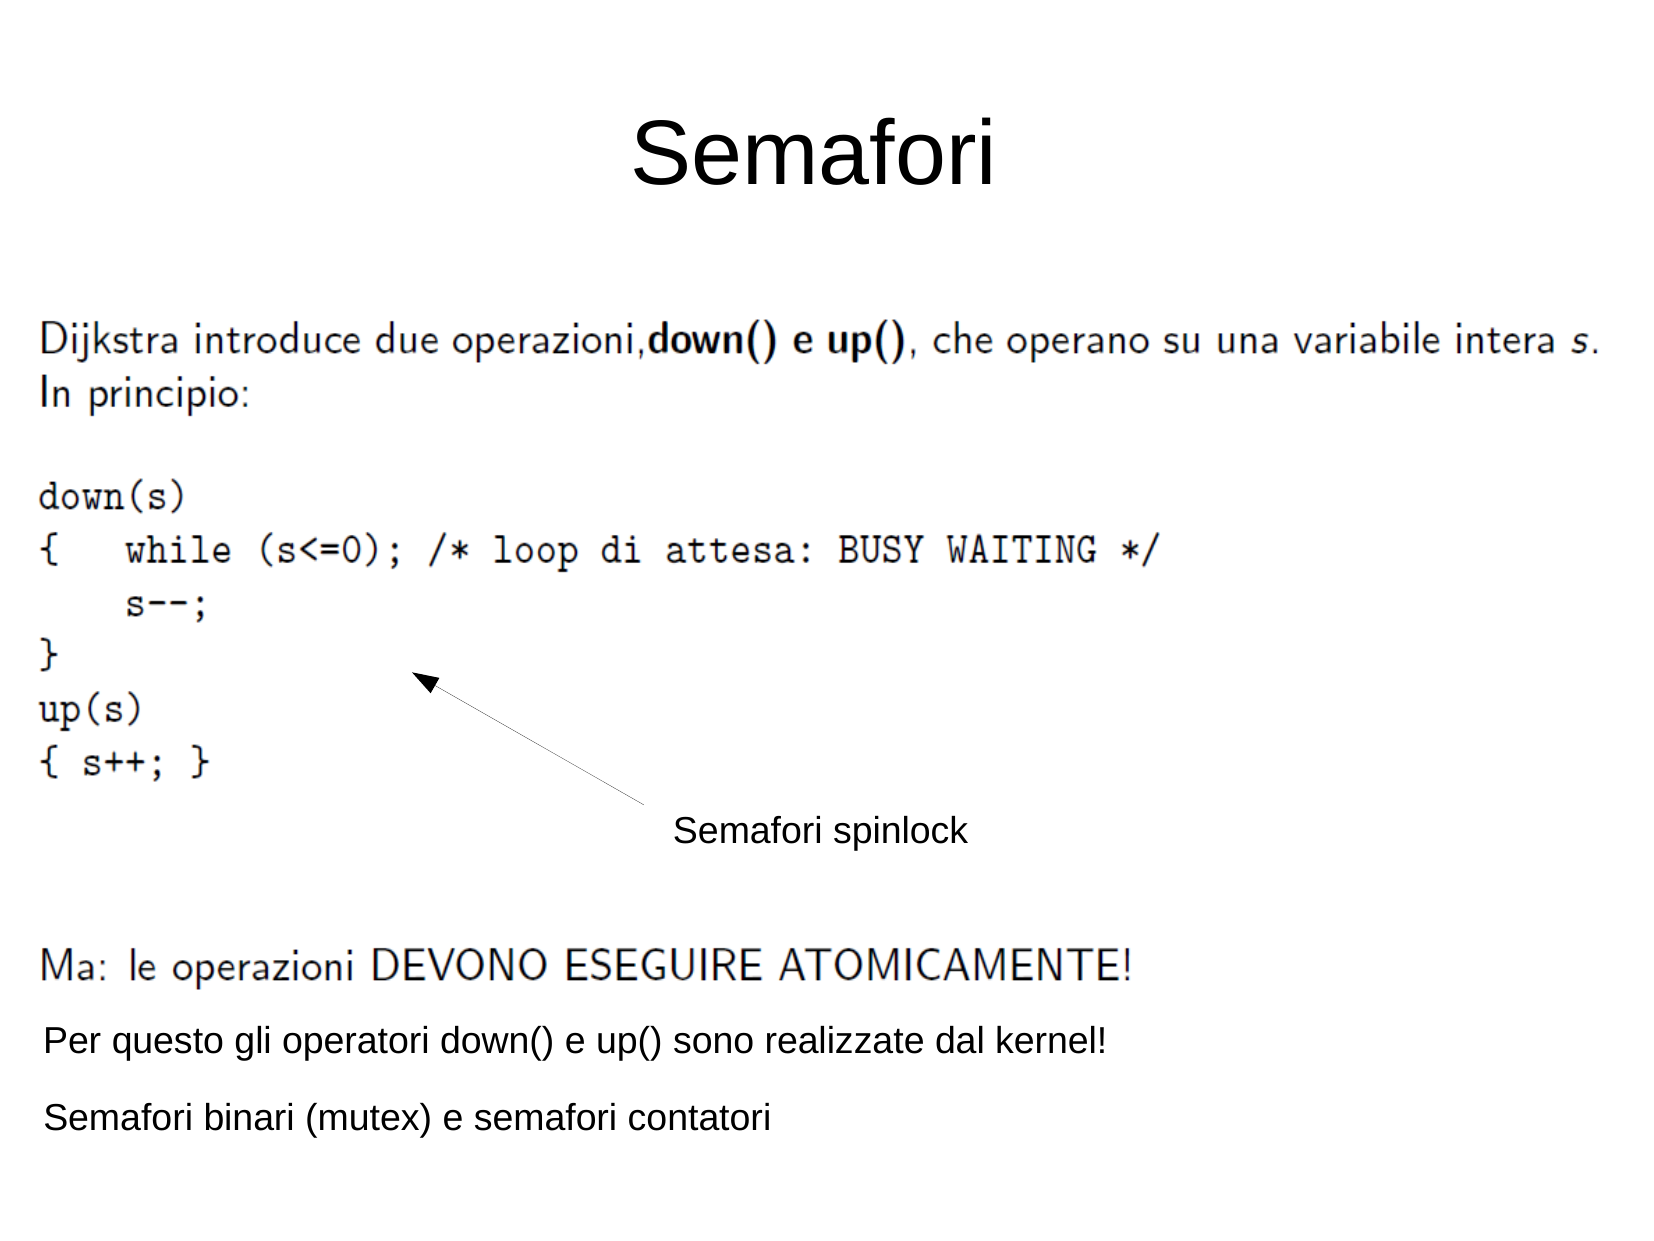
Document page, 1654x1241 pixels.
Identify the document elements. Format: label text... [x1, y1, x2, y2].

picture [30, 196, 1622, 1083]
text_box Semafori spinlock [658, 802, 984, 860]
title Semafori [82, 49, 1571, 196]
text_box Semafori binari (mutex) e semafori contatori [28, 1089, 1461, 1146]
text_box Per questo gli operatori down() e up() sono realizzate dal kernel! [28, 1012, 1461, 1070]
